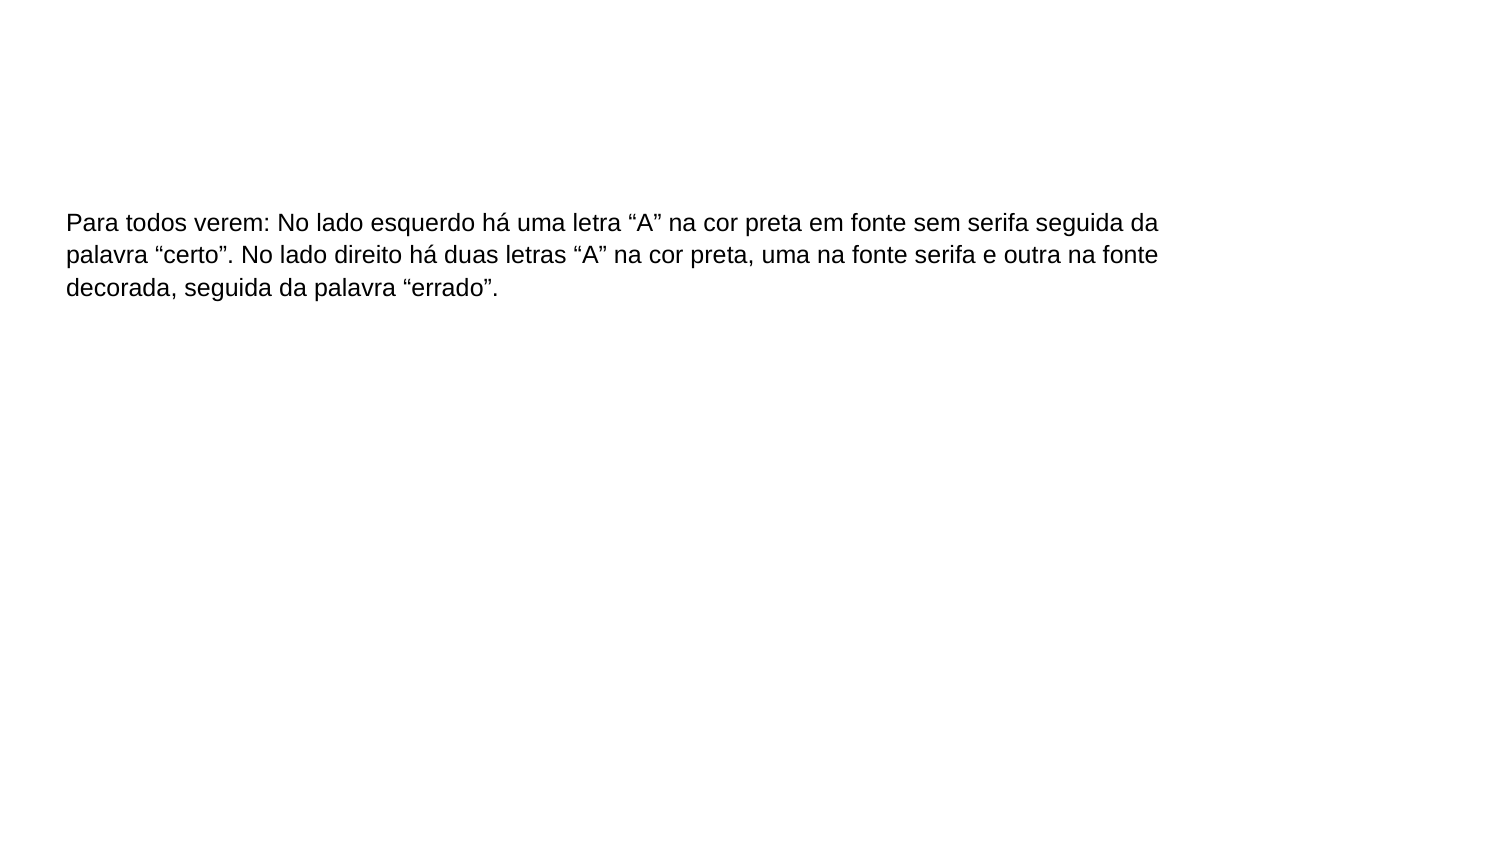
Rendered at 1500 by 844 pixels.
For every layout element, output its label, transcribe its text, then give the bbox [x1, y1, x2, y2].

list Para todos verem: No lado esquerdo há uma letra “A” na cor preta em fonte sem serifa seguida da palavra “certo”. No lado direito há duas letras “A” na cor preta, uma na fonte serifa e outra na fonte decorada, seguida da palavra “errado”. [51, 189, 1251, 355]
